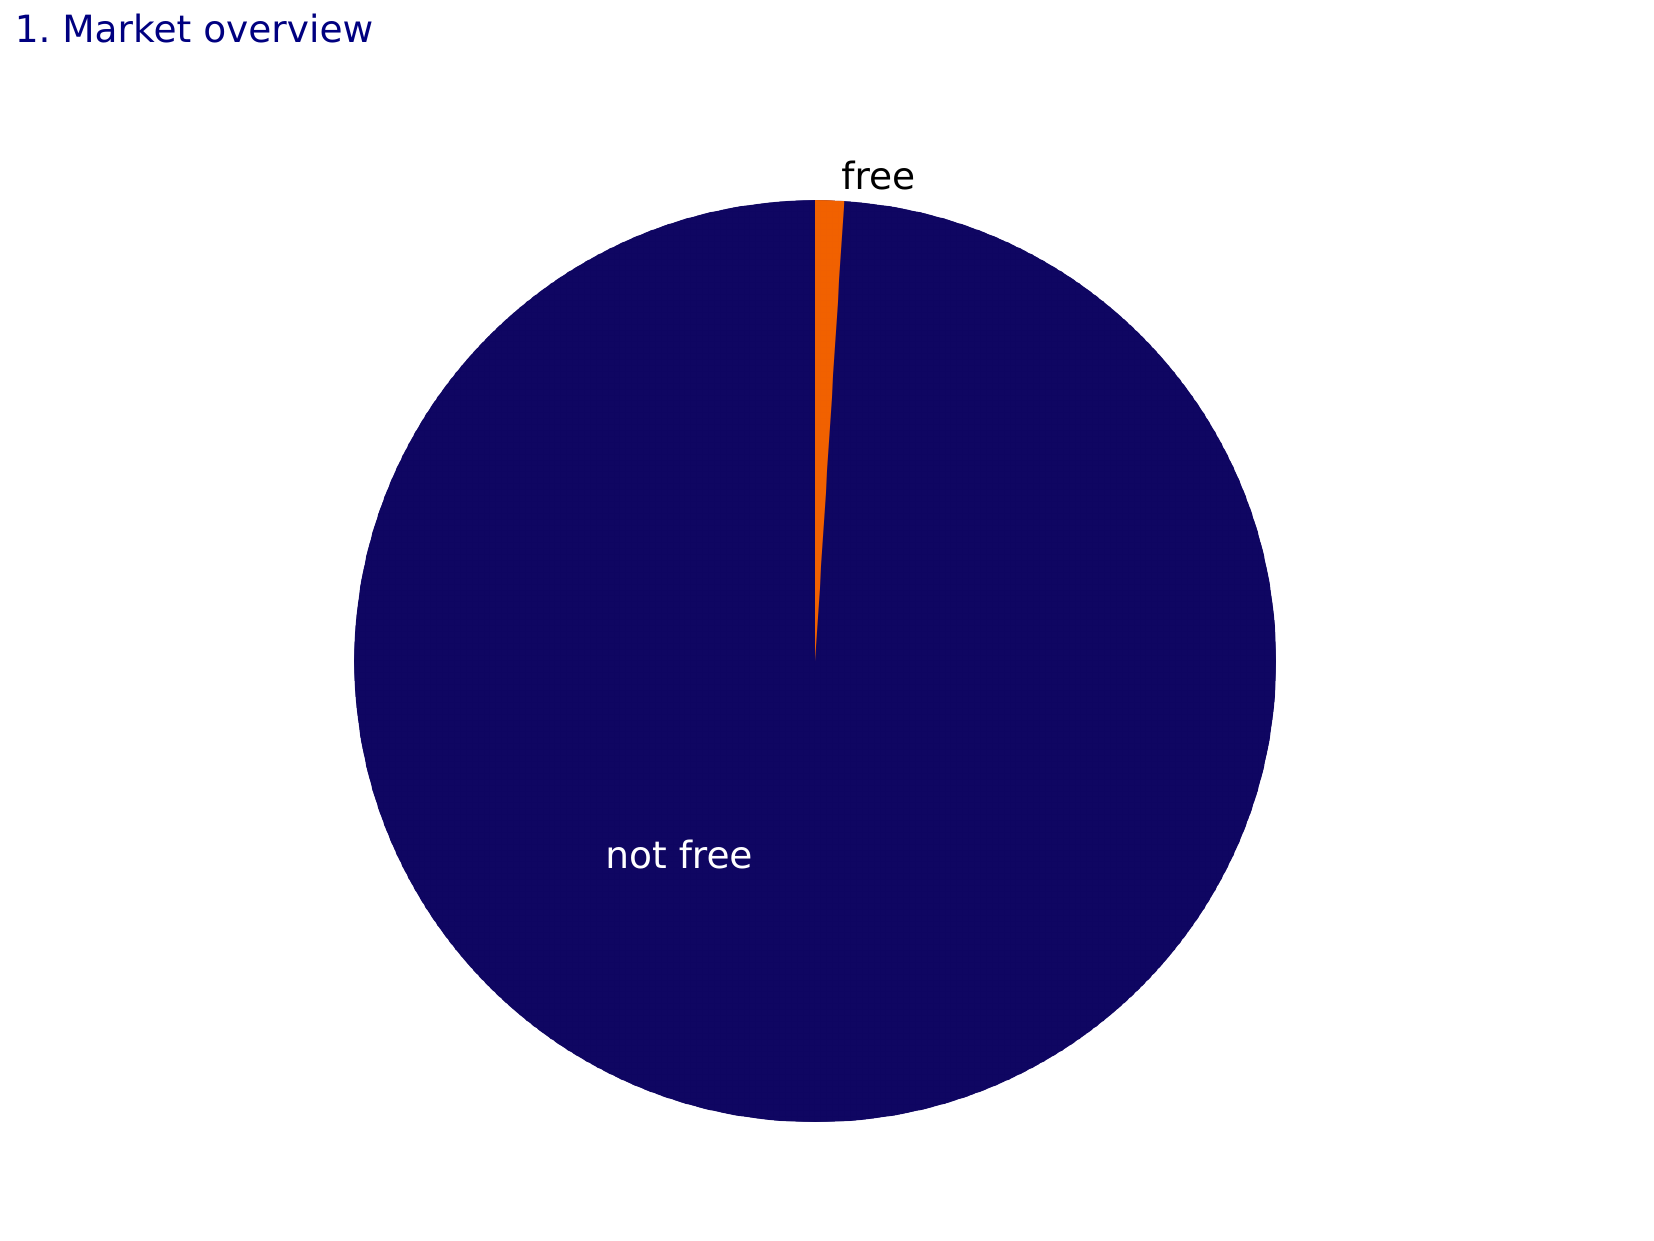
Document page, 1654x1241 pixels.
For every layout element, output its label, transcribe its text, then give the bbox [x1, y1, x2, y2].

picture [354, 200, 1276, 1123]
text_box 1. Market overview [0, 0, 768, 59]
text_box free [826, 147, 1123, 206]
text_box not free [590, 826, 886, 886]
